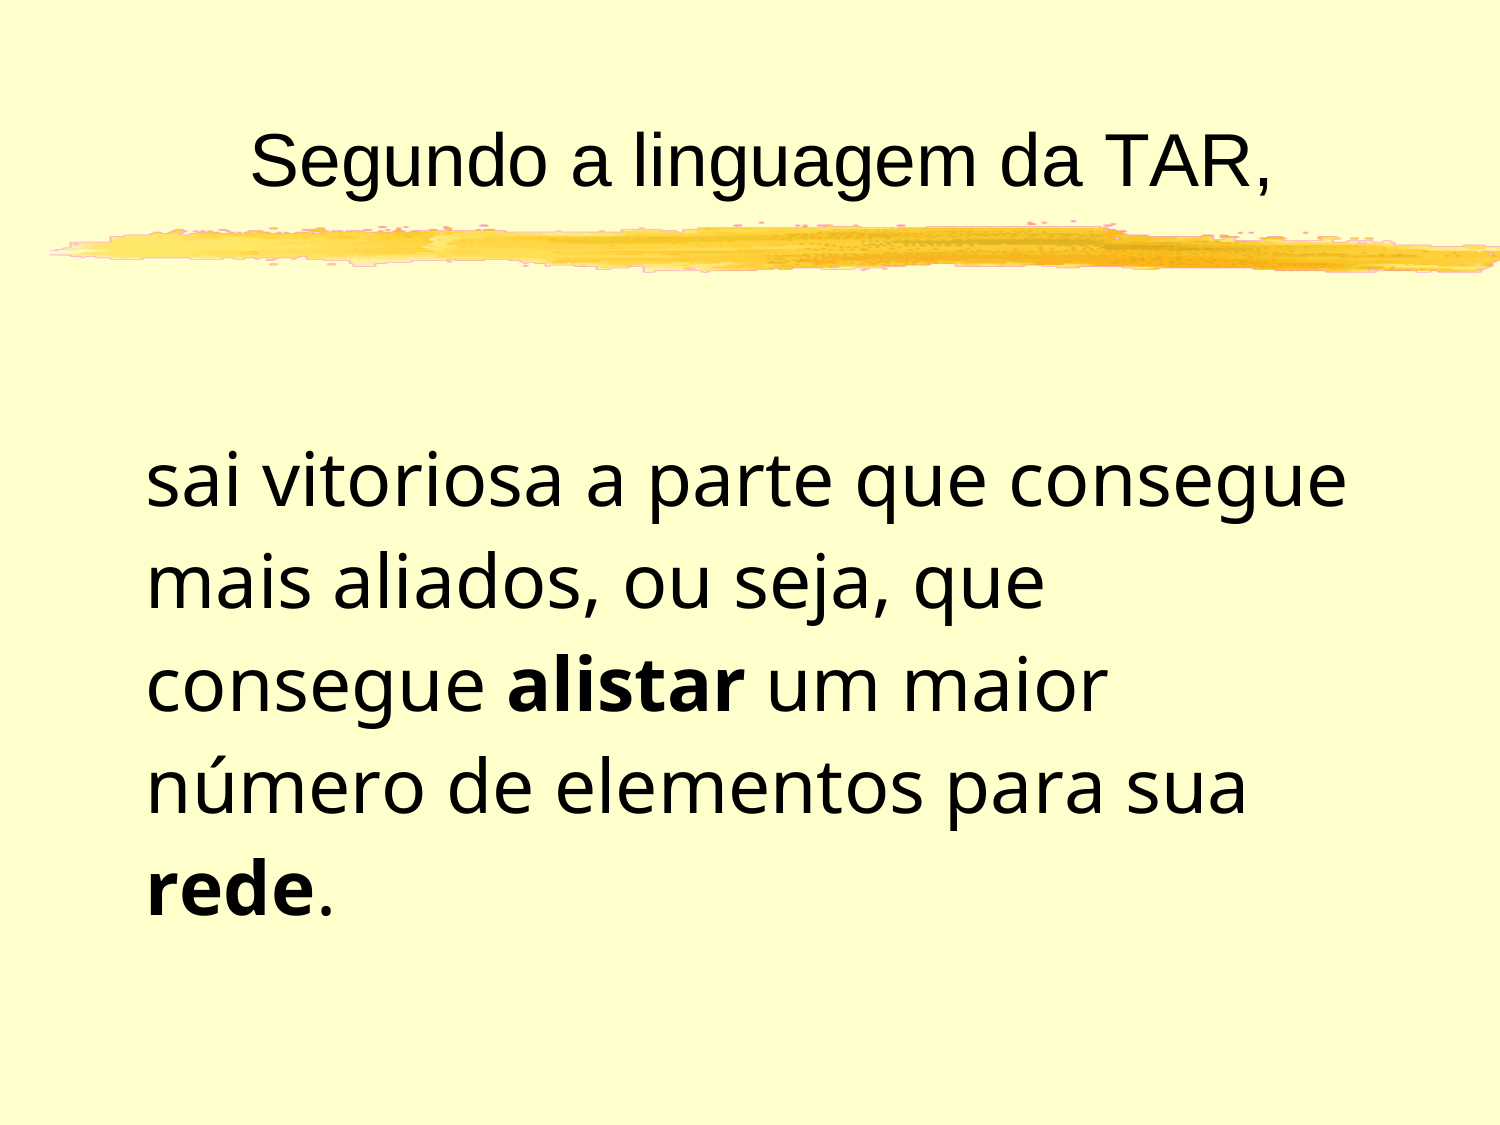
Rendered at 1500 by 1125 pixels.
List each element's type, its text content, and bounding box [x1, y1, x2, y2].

list sai vitoriosa a parte que consegue mais aliados, ou seja, que consegue alistar um maior número de elementos para sua rede. [74, 309, 1417, 994]
title Segundo a linguagem da TAR, [24, 90, 1500, 294]
